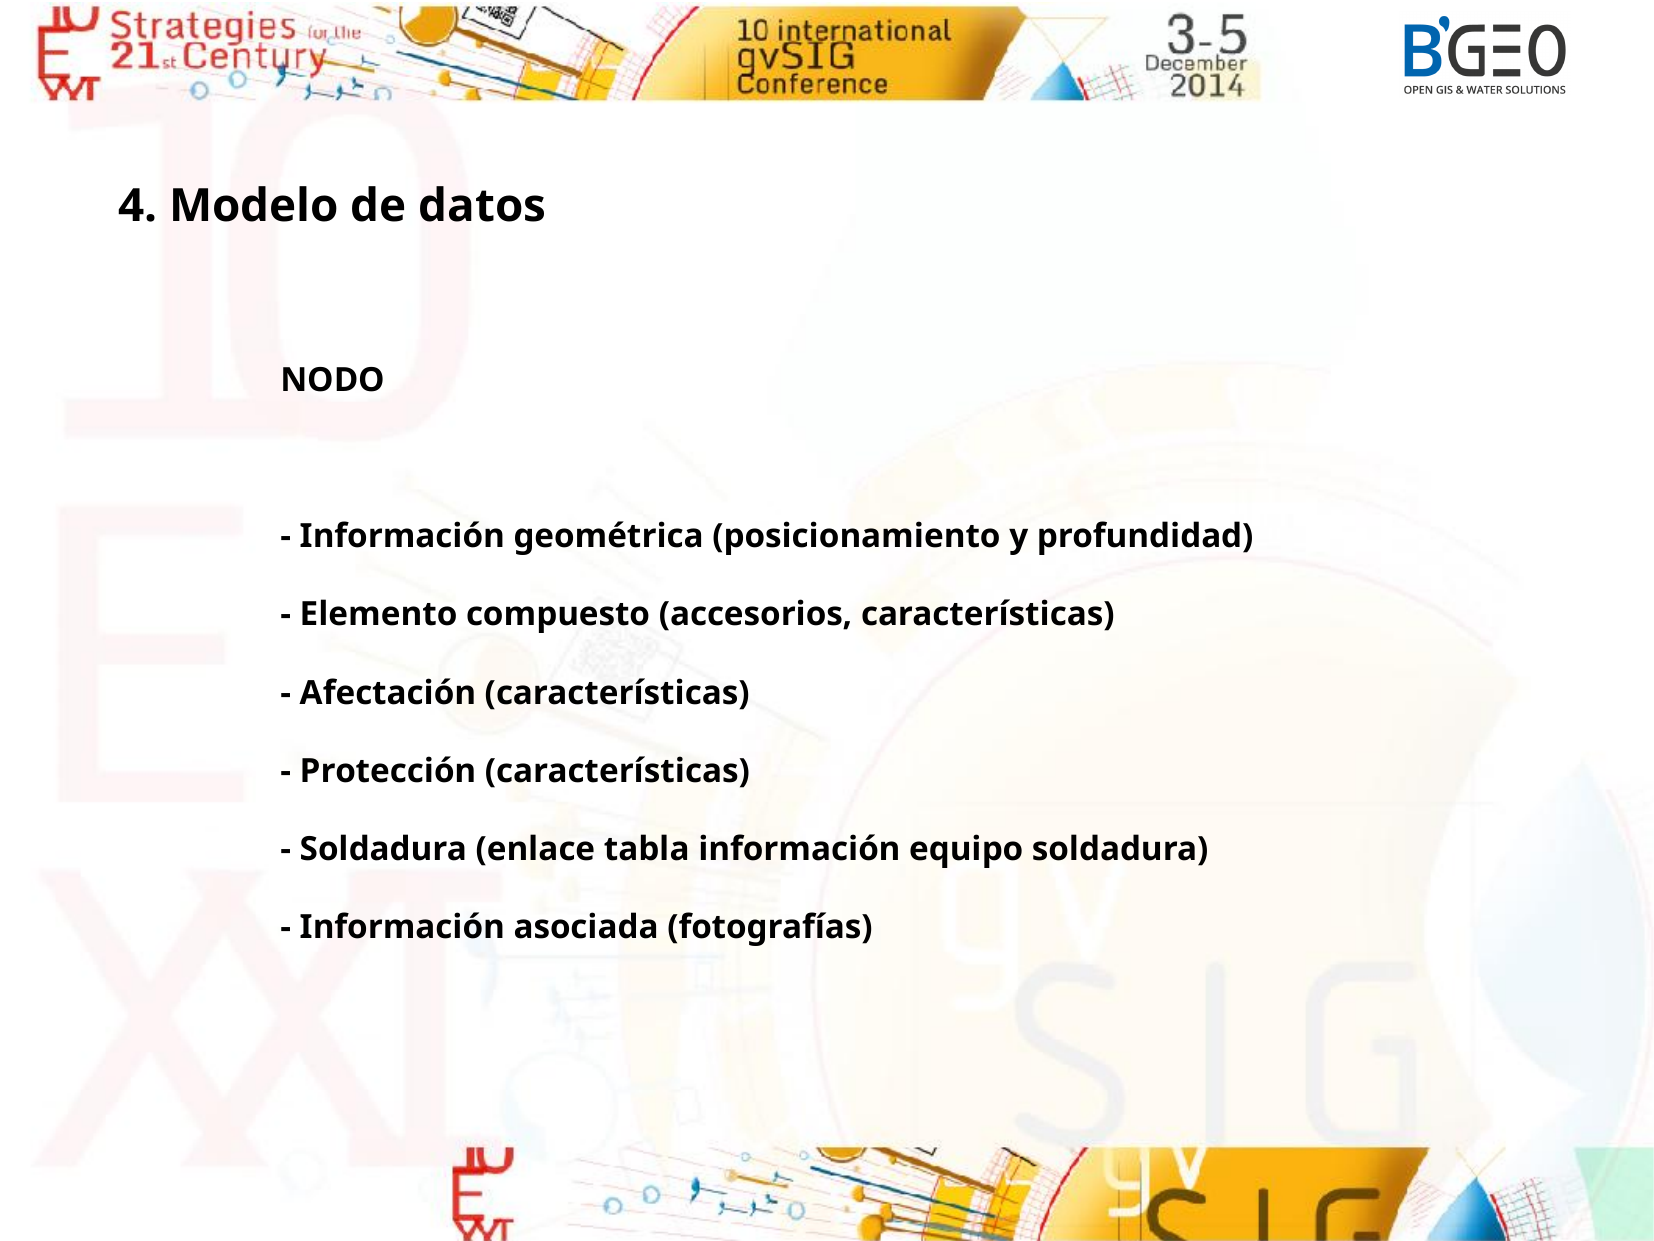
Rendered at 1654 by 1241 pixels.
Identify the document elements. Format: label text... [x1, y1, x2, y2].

picture [6, 2, 1654, 1241]
text_box NODO - Información geométrica (posicionamiento y profundidad) - Elemento compuesto (accesorios, características) - Afectación (características) - Protección (características) - Soldadura (enlace tabla información equipo soldadura) - Información asociada (fotografías) [206, 342, 1477, 940]
text_box 4. Modelo de datos [118, 172, 1300, 235]
